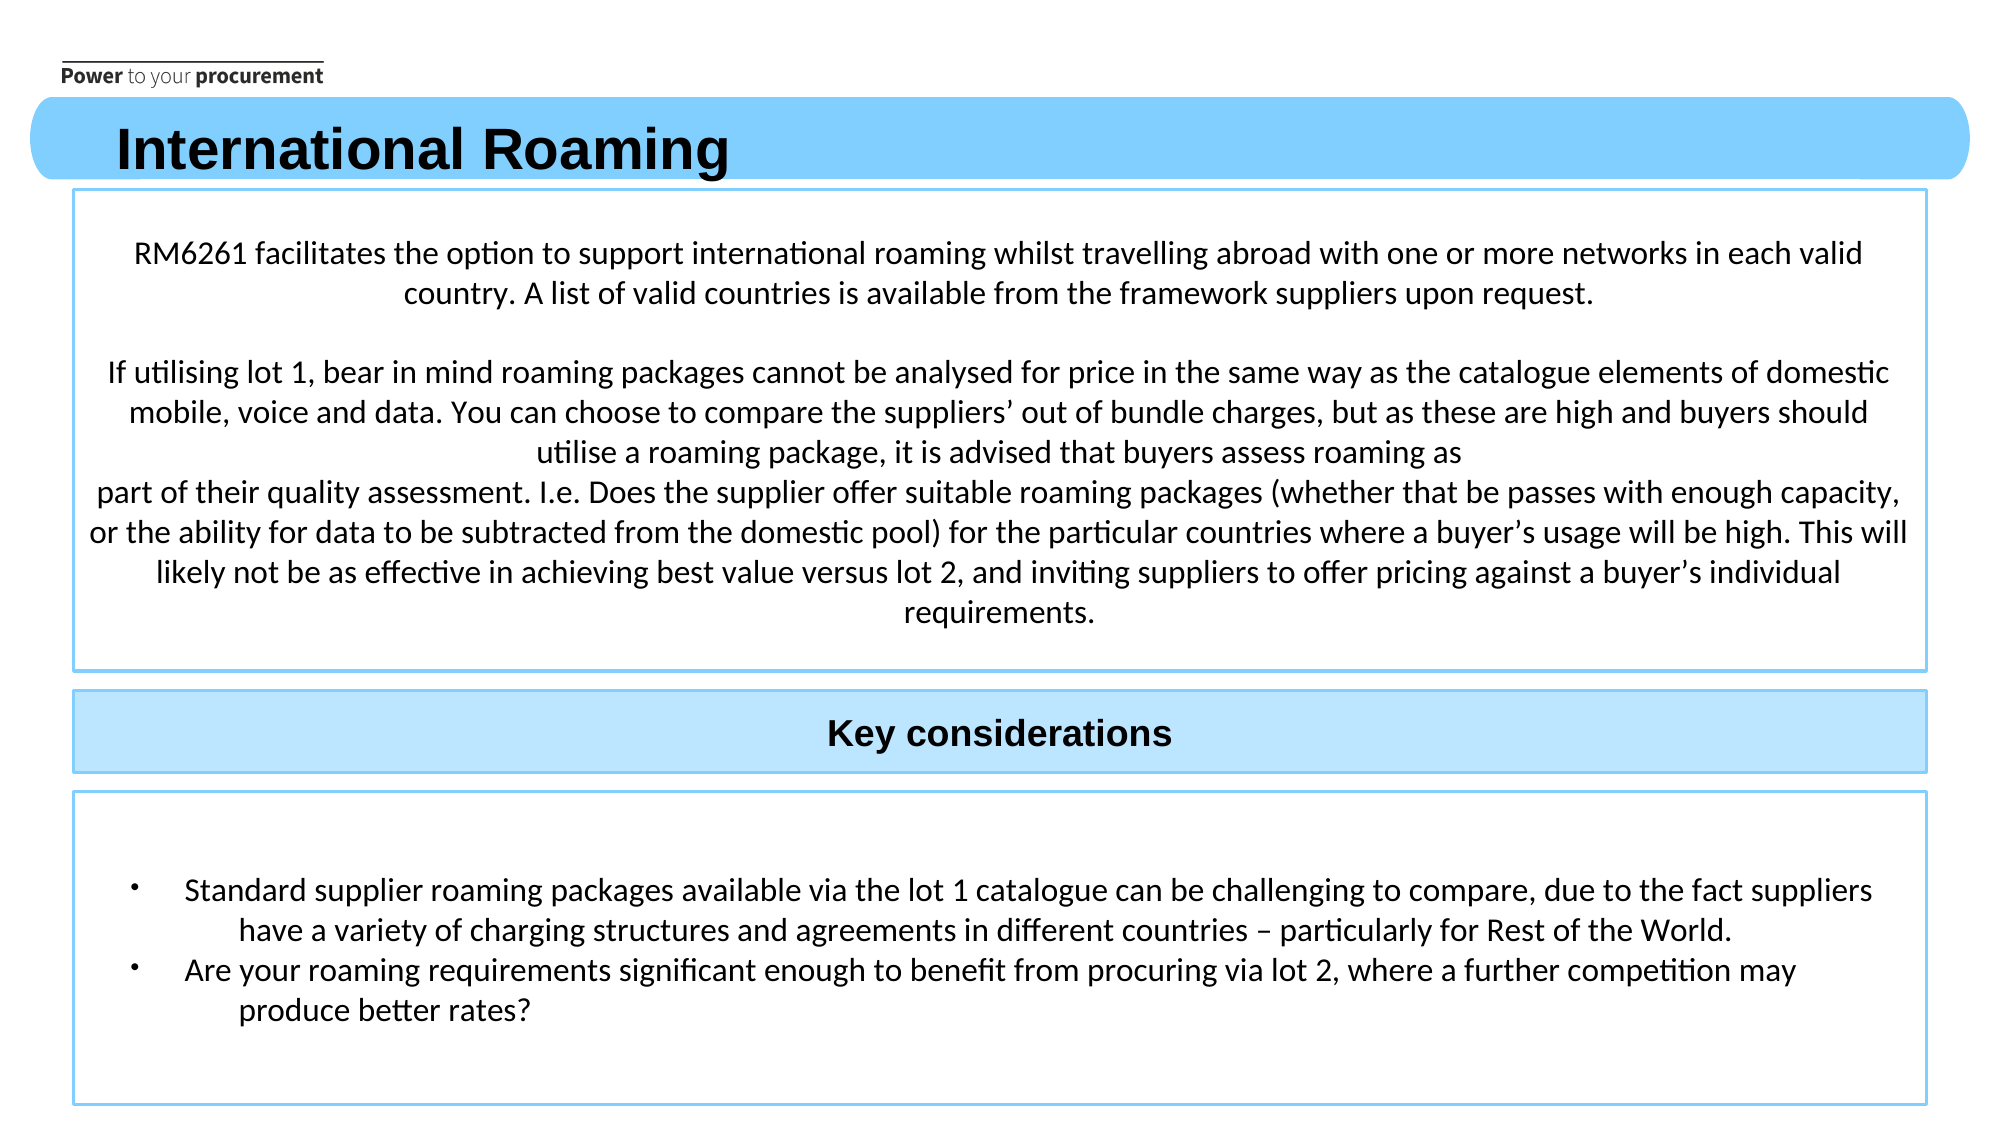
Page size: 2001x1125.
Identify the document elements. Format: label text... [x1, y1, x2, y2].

title International Roaming [116, 111, 1269, 166]
text_box Standard supplier roaming packages available via the lot 1 catalogue can be challenging to compare, due to the fact suppliers have a variety of charging structures and agreements in different countries – particularly for Rest of the World. Are your roaming requirements significant enough to benefit from procuring via lot 2, where a further competition may produce better rates? [73, 791, 1927, 1105]
text_box [30, 97, 1970, 180]
text_box Key considerations [73, 690, 1927, 773]
text_box RM6261 facilitates the option to support international roaming whilst travelling abroad with one or more networks in each valid country. A list of valid countries is available from the framework suppliers upon request. If utilising lot 1, bear in mind roaming packages cannot be analysed for price in the same way as the catalogue elements of domestic mobile, voice and data. You can choose to compare the suppliers’ out of bundle charges, but as these are high and buyers should utilise a roaming package, it is advised that buyers assess roaming as part of their quality assessment. I.e. Does the supplier offer suitable roaming packages (whether that be passes with enough capacity, or the ability for data to be subtracted from the domestic pool) for the particular countries where a buyer’s usage will be high. This will likely not be as effective in achieving best value versus lot 2, and inviting suppliers to offer pricing against a buyer’s individual requirements. [73, 189, 1927, 672]
